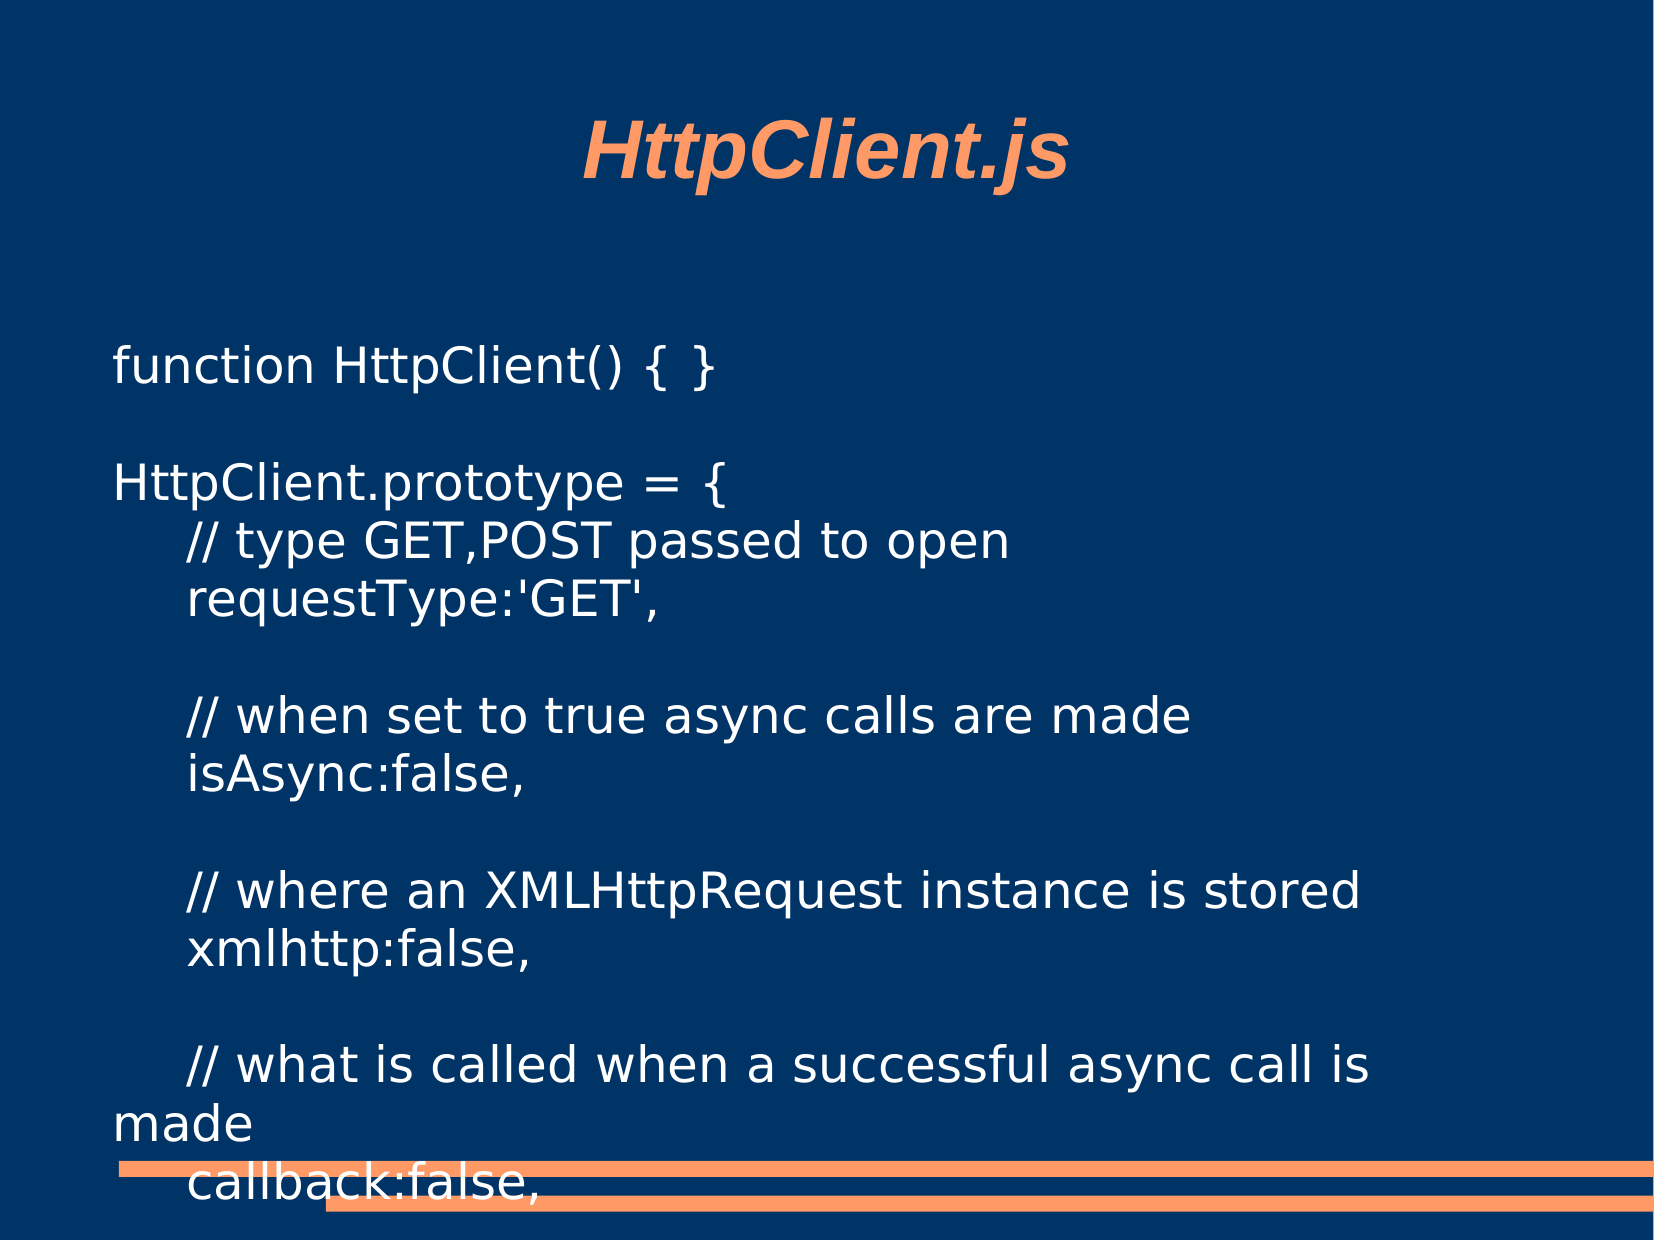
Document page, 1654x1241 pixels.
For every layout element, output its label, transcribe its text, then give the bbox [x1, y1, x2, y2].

title HttpClient.js [121, 46, 1534, 254]
text_box function HttpClient() { } HttpClient.prototype = { // type GET,POST passed to open requestType:'GET', // when set to true async calls are made isAsync:false, // where an XMLHttpRequest instance is stored xmlhttp:false, // what is called when a successful async call is made callback:false, [112, 337, 1503, 1153]
